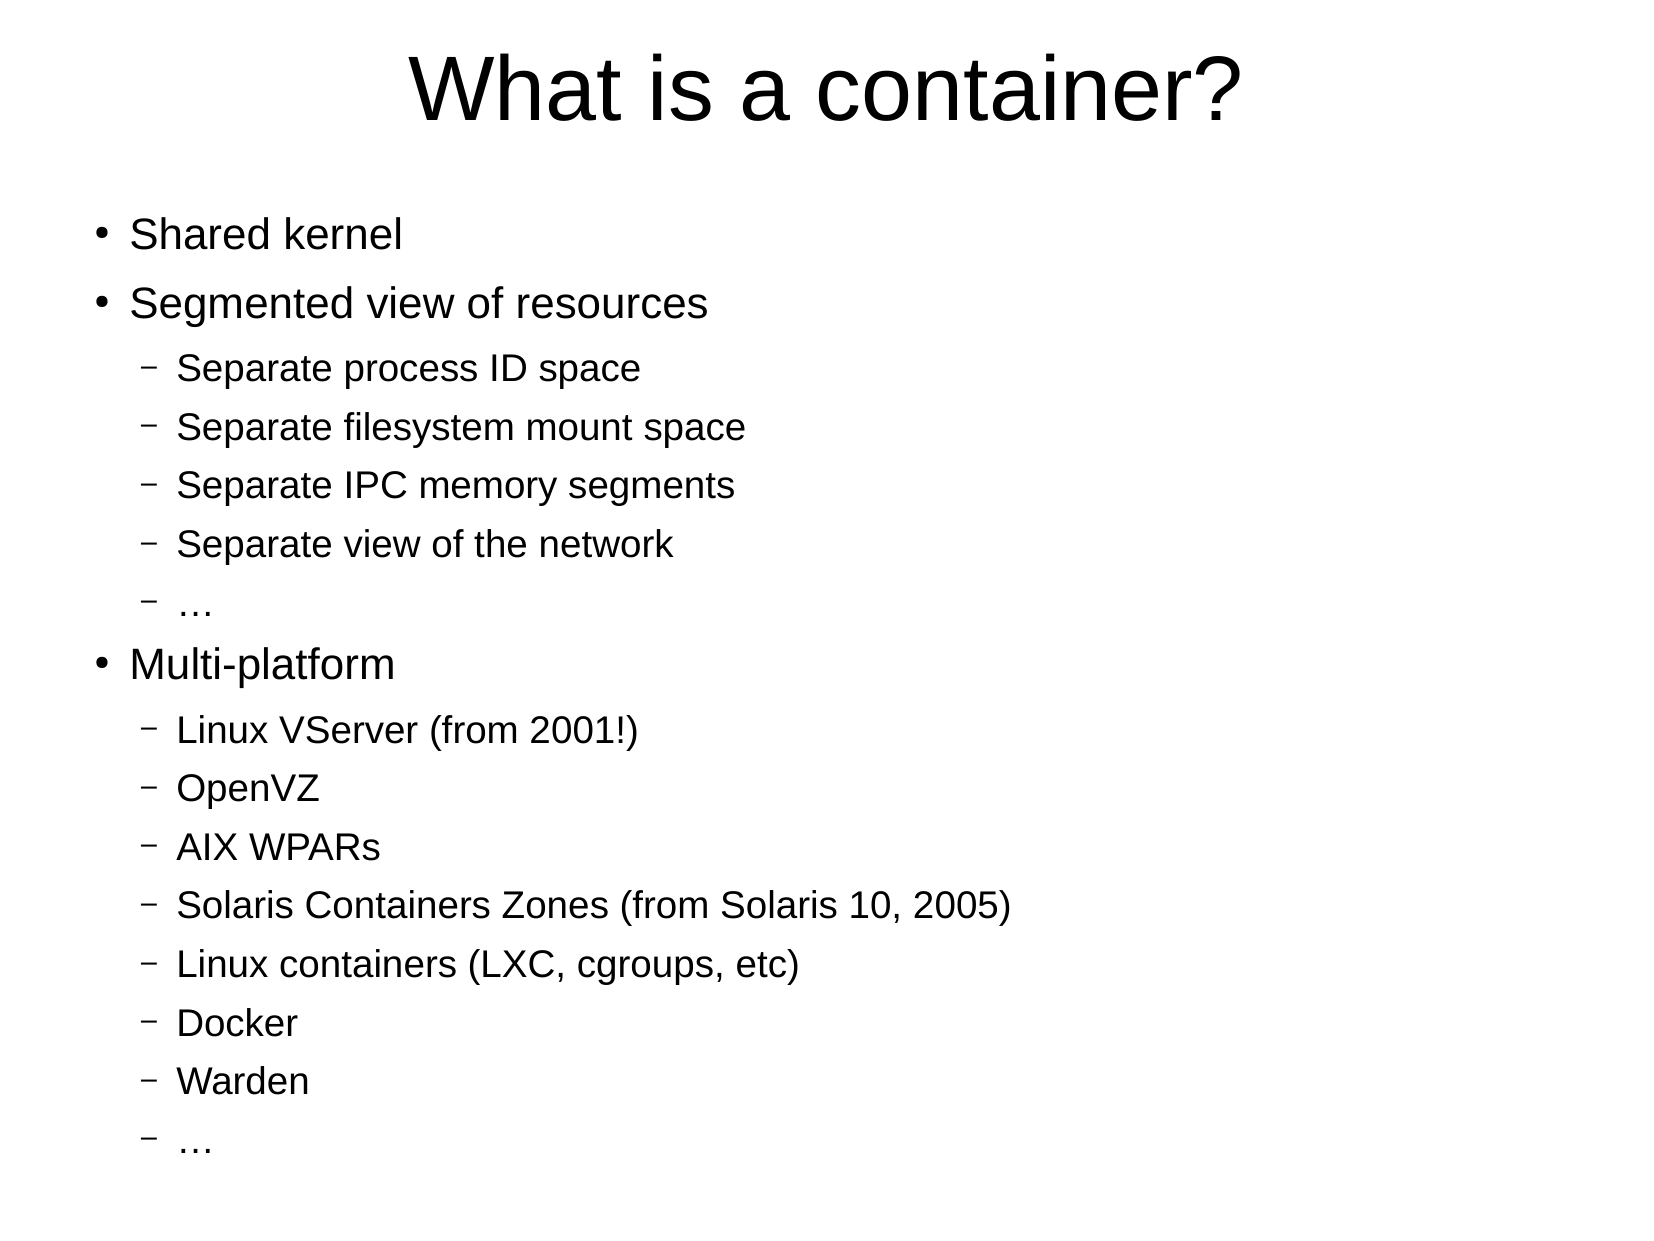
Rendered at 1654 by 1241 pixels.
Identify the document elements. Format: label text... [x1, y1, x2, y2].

title What is a container? [82, 13, 1571, 166]
list Shared kernel Segmented view of resources Separate process ID space Separate filesystem mount space Separate IPC memory segments Separate view of the network … Multi-platform Linux VServer (from 2001!) OpenVZ AIX WPARs Solaris Containers Zones (from Solaris 10, 2005) Linux containers (LXC, cgroups, etc) Docker Warden … [82, 210, 1571, 1171]
